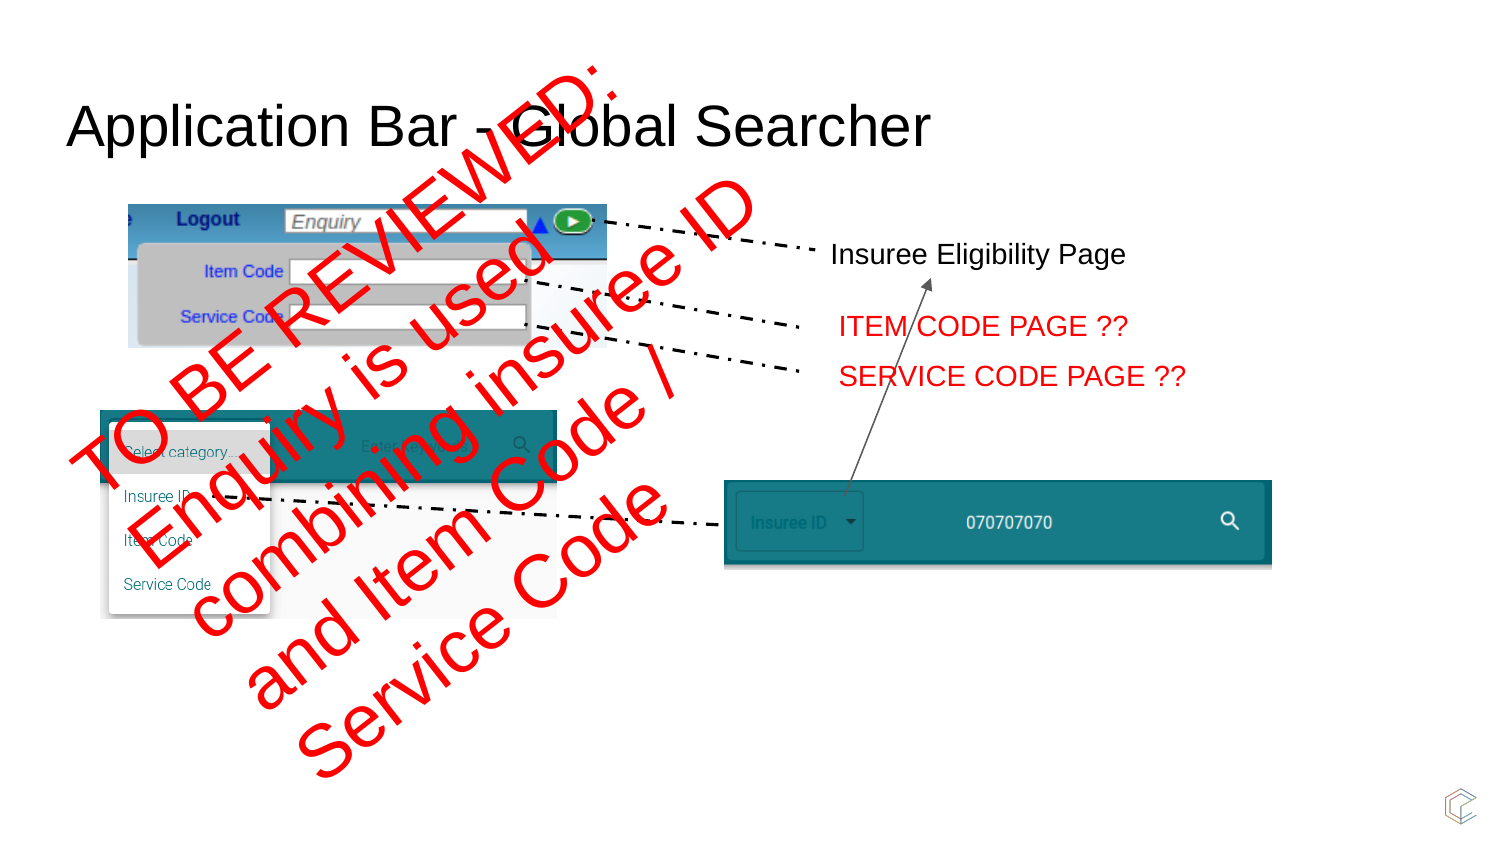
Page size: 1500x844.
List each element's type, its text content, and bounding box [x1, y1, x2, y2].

picture [128, 204, 333, 348]
text_box TO BE REVIEWED: Enquiry is used combining insuree ID and Item Code / Service Code [31, 0, 884, 709]
title Application Bar - Global Searcher [780, 72, 1449, 167]
picture [551, 463, 557, 474]
text_box ITEM CODE PAGE ?? [823, 292, 1321, 342]
title Application Bar - Global Searcher [51, 72, 501, 167]
picture [1441, 784, 1481, 829]
picture [380, 472, 557, 619]
text_box Insuree Eligibility Page [815, 220, 1313, 279]
picture [724, 480, 1272, 570]
picture [477, 614, 495, 619]
text_box SERVICE CODE PAGE ?? [823, 342, 1321, 401]
picture [100, 530, 170, 619]
picture [358, 607, 384, 619]
